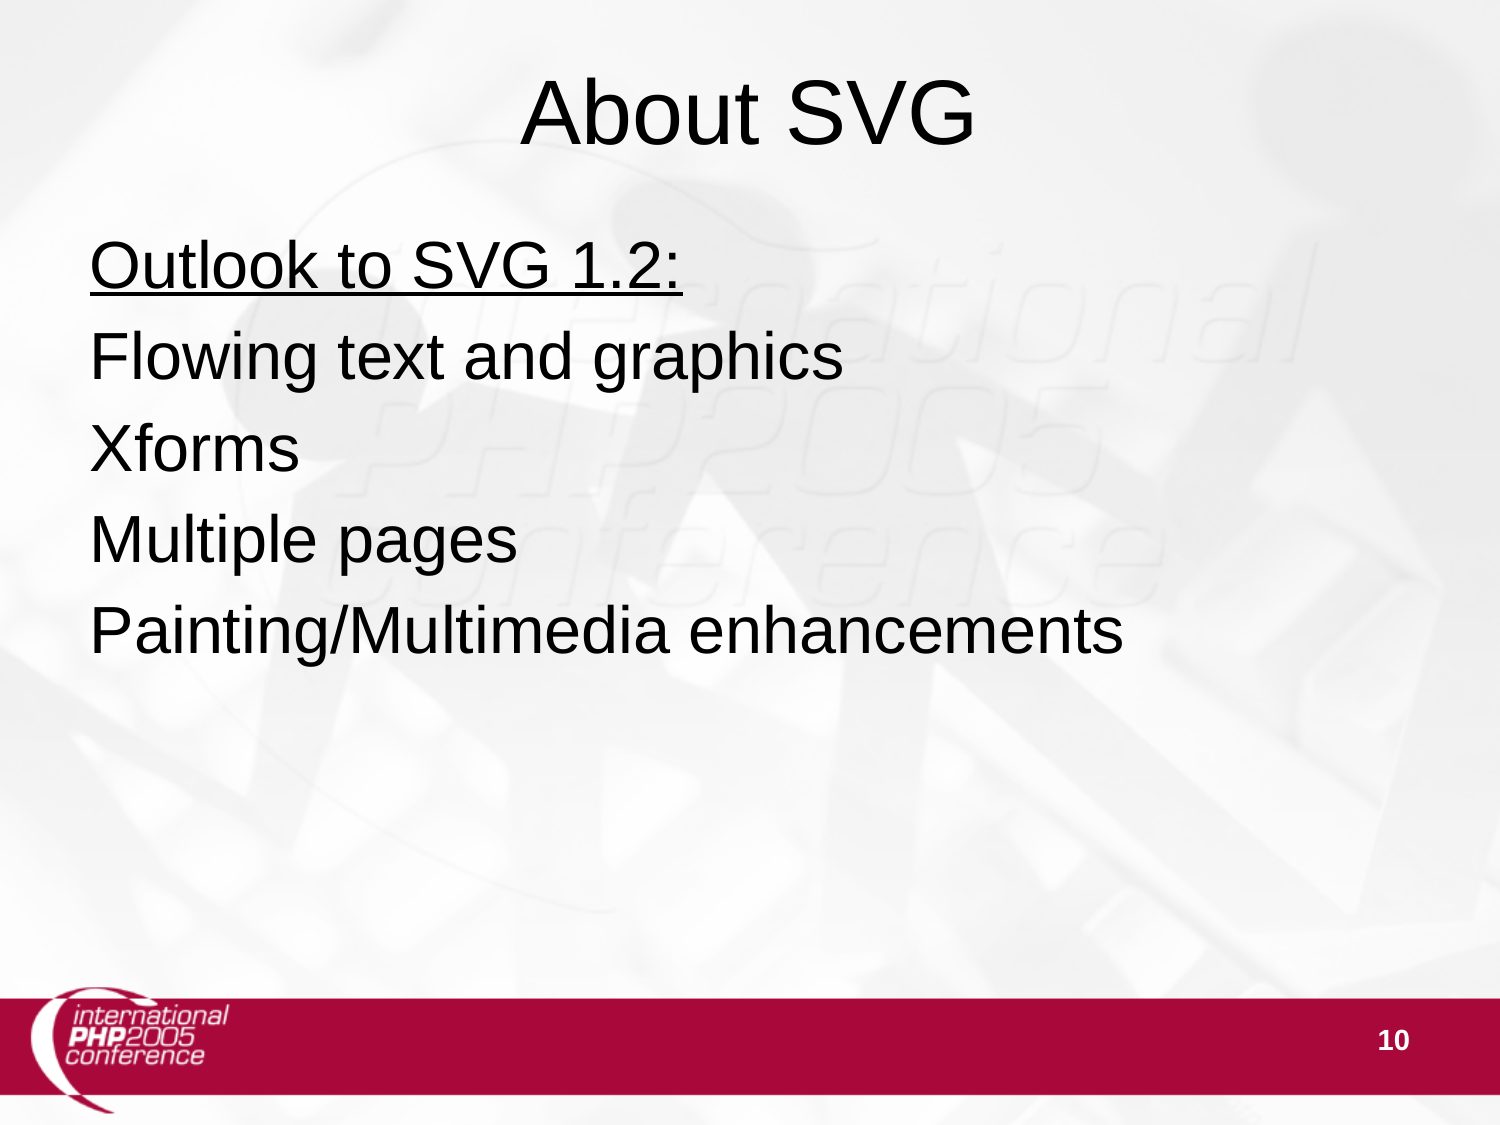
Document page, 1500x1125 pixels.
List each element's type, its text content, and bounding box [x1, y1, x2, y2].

picture [0, 0, 1500, 1125]
title About SVG [75, 18, 1426, 207]
list Outlook to SVG 1.2: Flowing text and graphics Xforms Multiple pages Painting/Multimedia enhancements [75, 220, 1426, 977]
